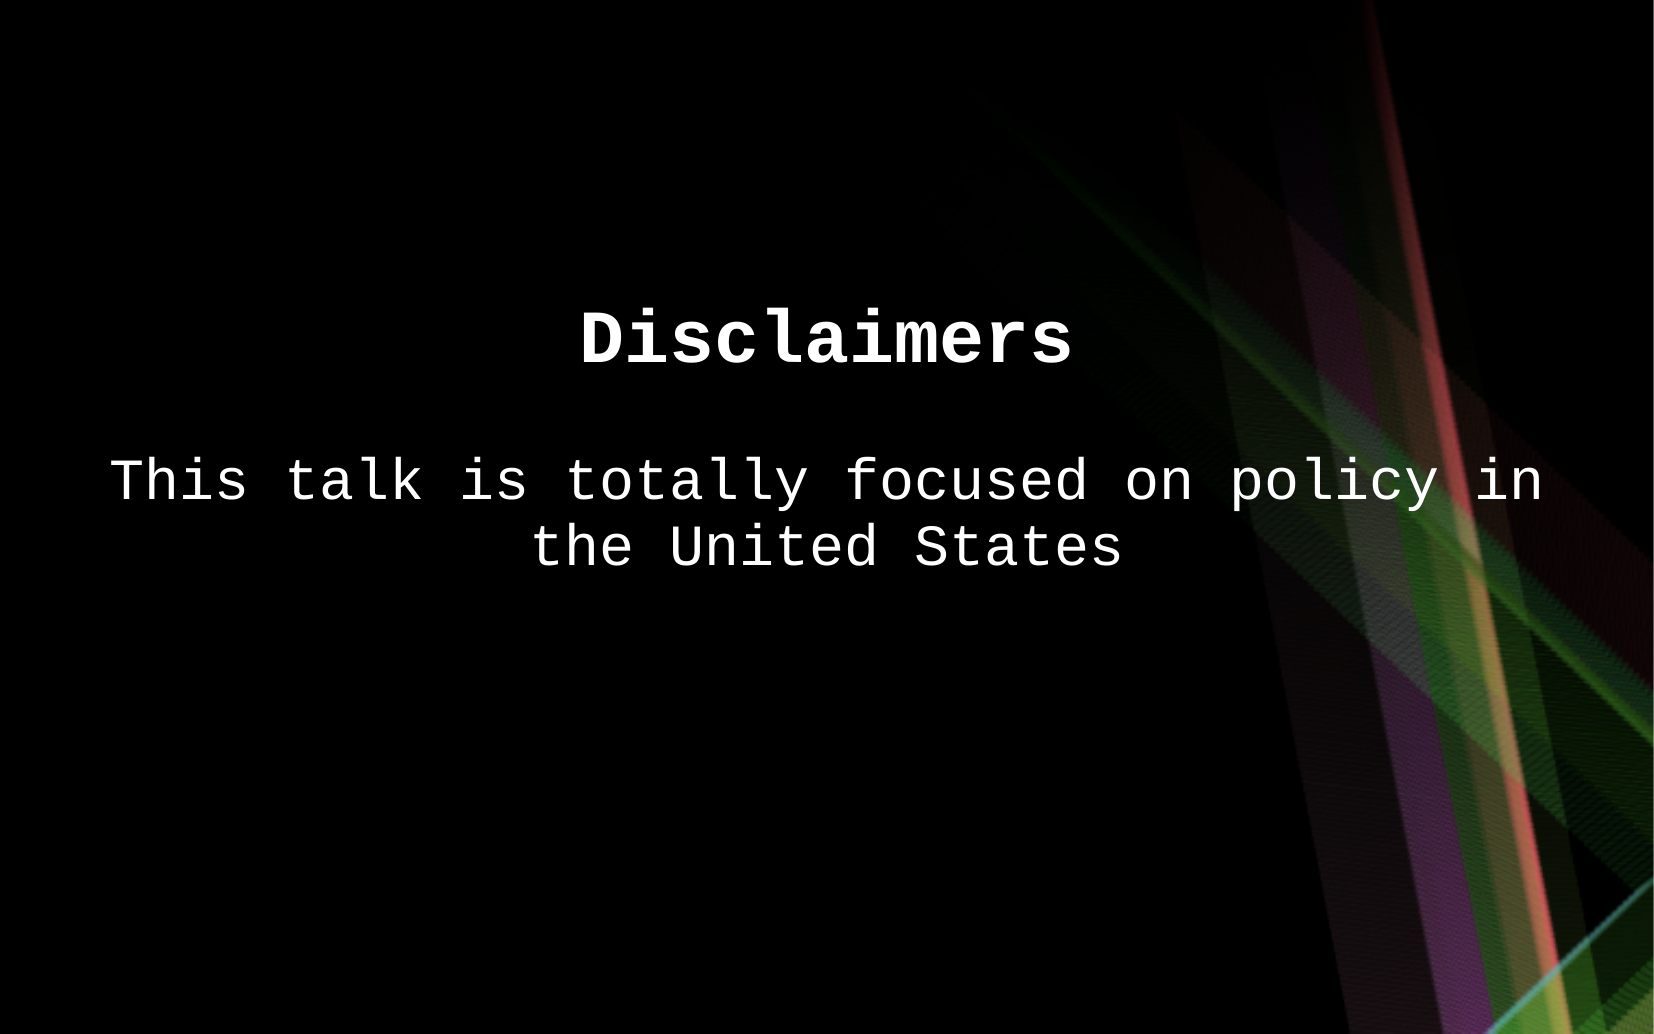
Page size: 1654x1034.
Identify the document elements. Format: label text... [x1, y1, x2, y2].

subtitle Disclaimers This talk is totally focused on policy in the United States [82, 41, 1571, 842]
picture [0, 0, 1654, 1034]
